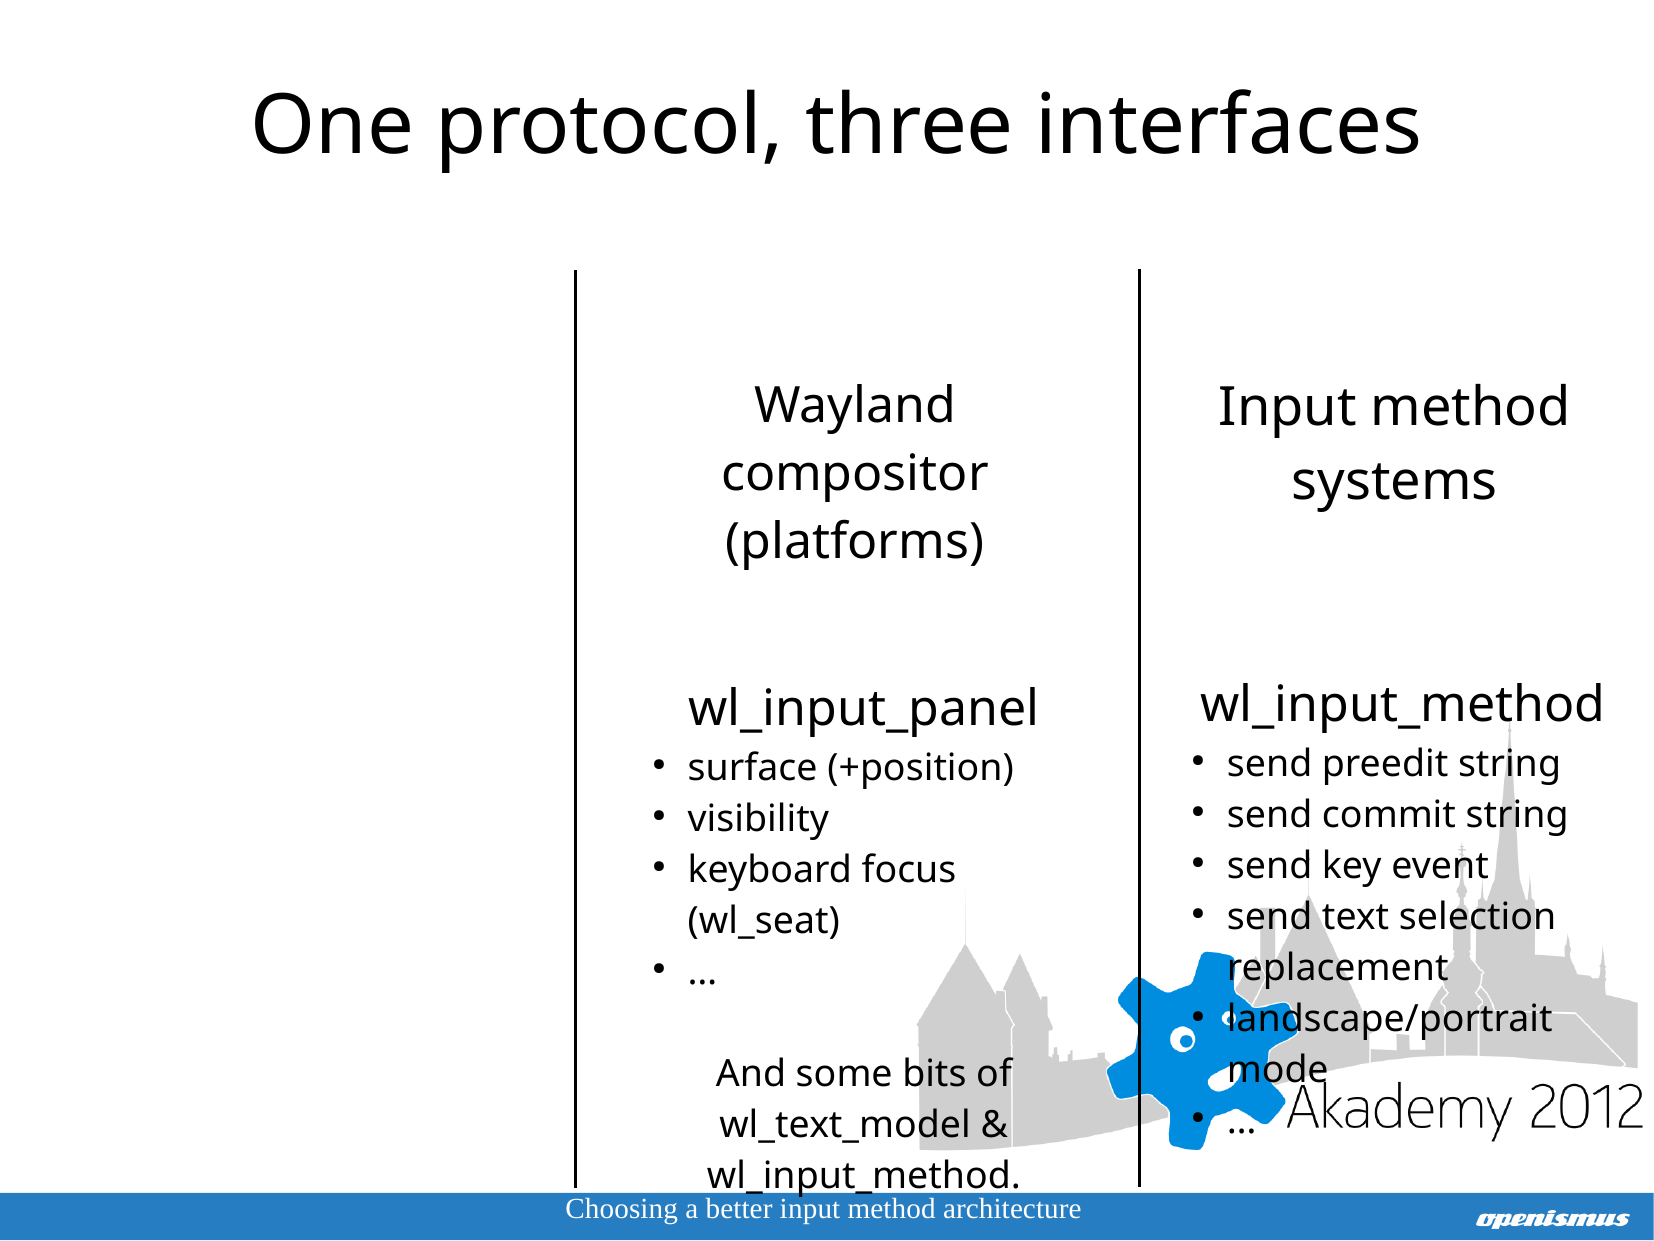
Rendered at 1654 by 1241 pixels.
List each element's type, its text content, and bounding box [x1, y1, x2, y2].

picture [947, 1170, 958, 1187]
text_box One protocol, three interfaces [83, 56, 1591, 166]
picture [1266, 1070, 1278, 1080]
picture [1289, 1070, 1301, 1080]
picture [970, 1170, 982, 1186]
text_box wl_input_panel surface (+position) visibility keyboard focus (wl_seat) … And some bits of wl_text_model & wl_input_method. [635, 662, 1092, 1116]
text_box Input method systems [1172, 358, 1617, 498]
picture [1141, 660, 1647, 1187]
picture [992, 1170, 1004, 1186]
picture [921, 1119, 933, 1135]
picture [985, 1124, 997, 1134]
picture [900, 660, 1138, 1187]
text_box Wayland compositor (platforms) [600, 360, 1111, 490]
picture [1476, 1210, 1630, 1229]
picture [913, 1170, 923, 1176]
picture [900, 1119, 911, 1135]
text_box wl_input_method send preedit string send commit string send key event send text selection replacement landscape/portrait mode … [1175, 659, 1632, 1070]
